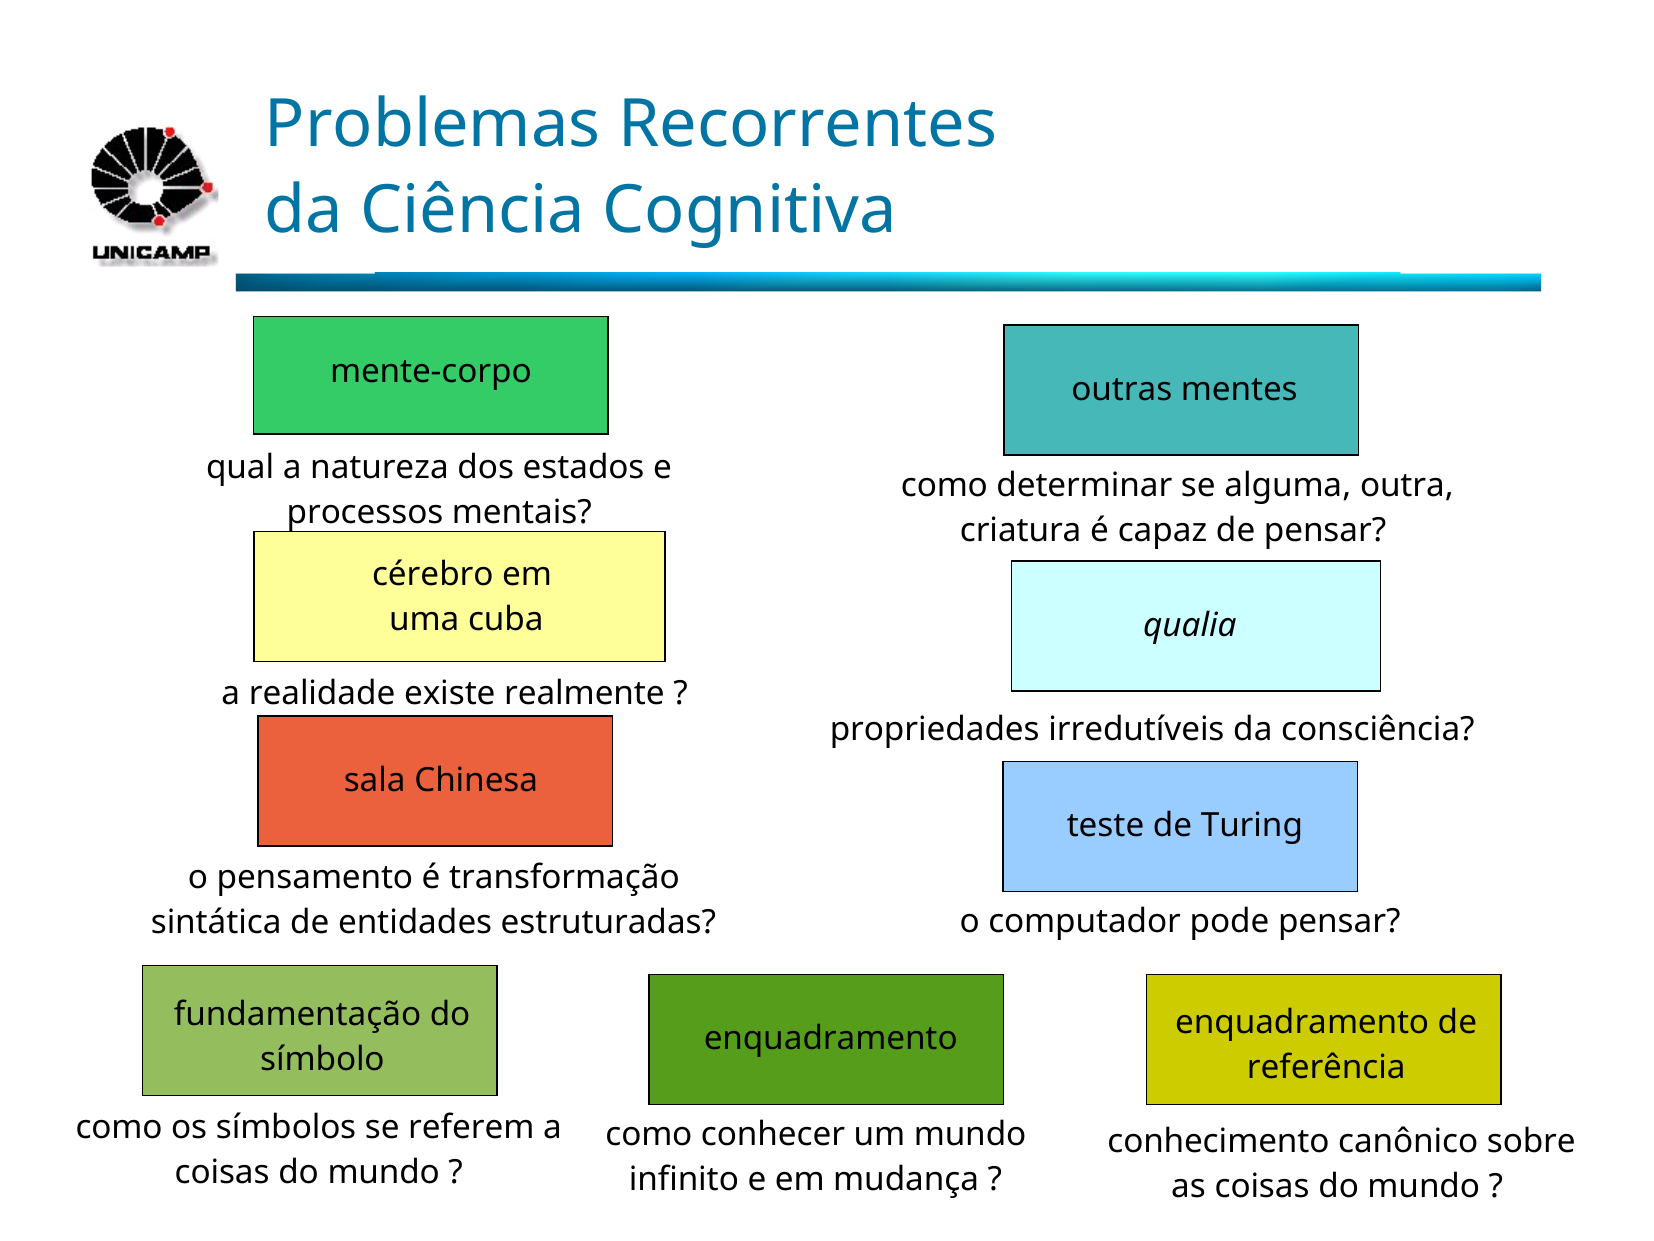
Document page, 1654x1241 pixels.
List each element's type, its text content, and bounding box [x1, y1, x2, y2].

text_box cérebro em uma cuba [357, 542, 576, 649]
text_box [1146, 974, 1501, 1105]
text_box propriedades irredutíveis da consciência? [814, 696, 1565, 758]
text_box como conhecer um mundo infinito e em mudança ? [590, 1101, 1105, 1208]
title Problemas Recorrentes da Ciência Cognitiva [264, 42, 1534, 250]
text_box mente-corpo [301, 339, 562, 401]
text_box conhecimento canônico sobre as coisas do mundo ? [1092, 1109, 1625, 1216]
text_box qual a natureza dos estados e processos mentais? [191, 435, 731, 541]
text_box [1003, 761, 1358, 888]
text_box [142, 965, 497, 1095]
text_box o pensamento é transformação sintática de entidades estruturadas? [136, 845, 798, 952]
text_box sala Chinesa [328, 748, 554, 809]
text_box [648, 974, 1004, 1101]
text_box [253, 316, 609, 435]
text_box como determinar se alguma, outra, criatura é capaz de pensar? [886, 453, 1536, 560]
text_box [254, 531, 666, 661]
text_box a realidade existe realmente ? [206, 661, 768, 722]
text_box qualia [1128, 593, 1252, 654]
text_box [257, 722, 613, 845]
text_box [1003, 325, 1359, 453]
text_box fundamentação do símbolo [159, 981, 486, 1088]
text_box como os símbolos se referem a coisas do mundo ? [60, 1095, 593, 1202]
text_box teste de Turing [1052, 793, 1319, 855]
text_box enquadramento de referência [1160, 990, 1493, 1097]
picture [125, 272, 1654, 295]
text_box outras mentes [1056, 357, 1314, 418]
text_box [1011, 560, 1381, 691]
text_box o computador pode pensar? [944, 888, 1459, 950]
text_box enquadramento [688, 1006, 973, 1068]
